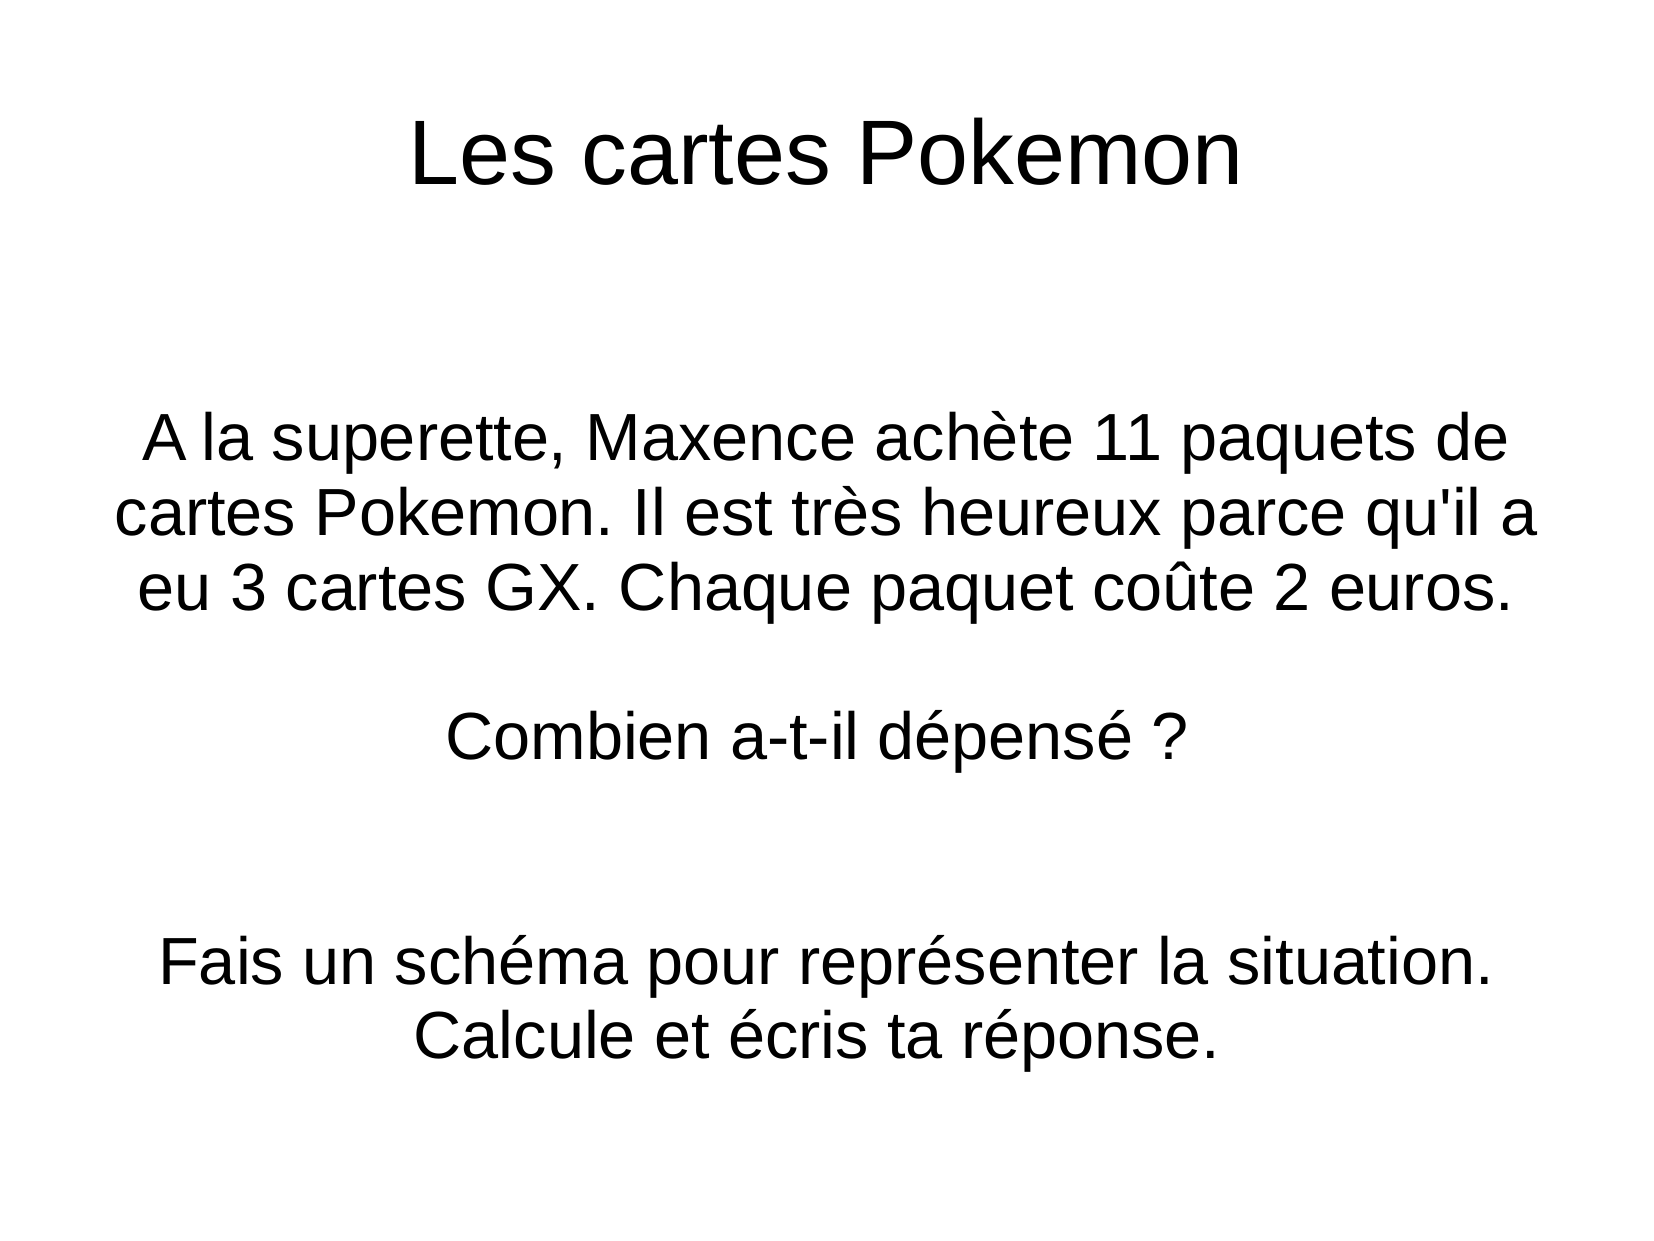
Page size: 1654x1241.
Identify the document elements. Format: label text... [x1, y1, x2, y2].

subtitle A la superette, Maxence achète 11 paquets de cartes Pokemon. Il est très heureux parce qu'il a eu 3 cartes GX. Chaque paquet coûte 2 euros. Combien a-t-il dépensé ? Fais un schéma pour représenter la situation. Calcule et écris ta réponse. [82, 290, 1571, 1109]
title Les cartes Pokemon [82, 49, 1571, 257]
